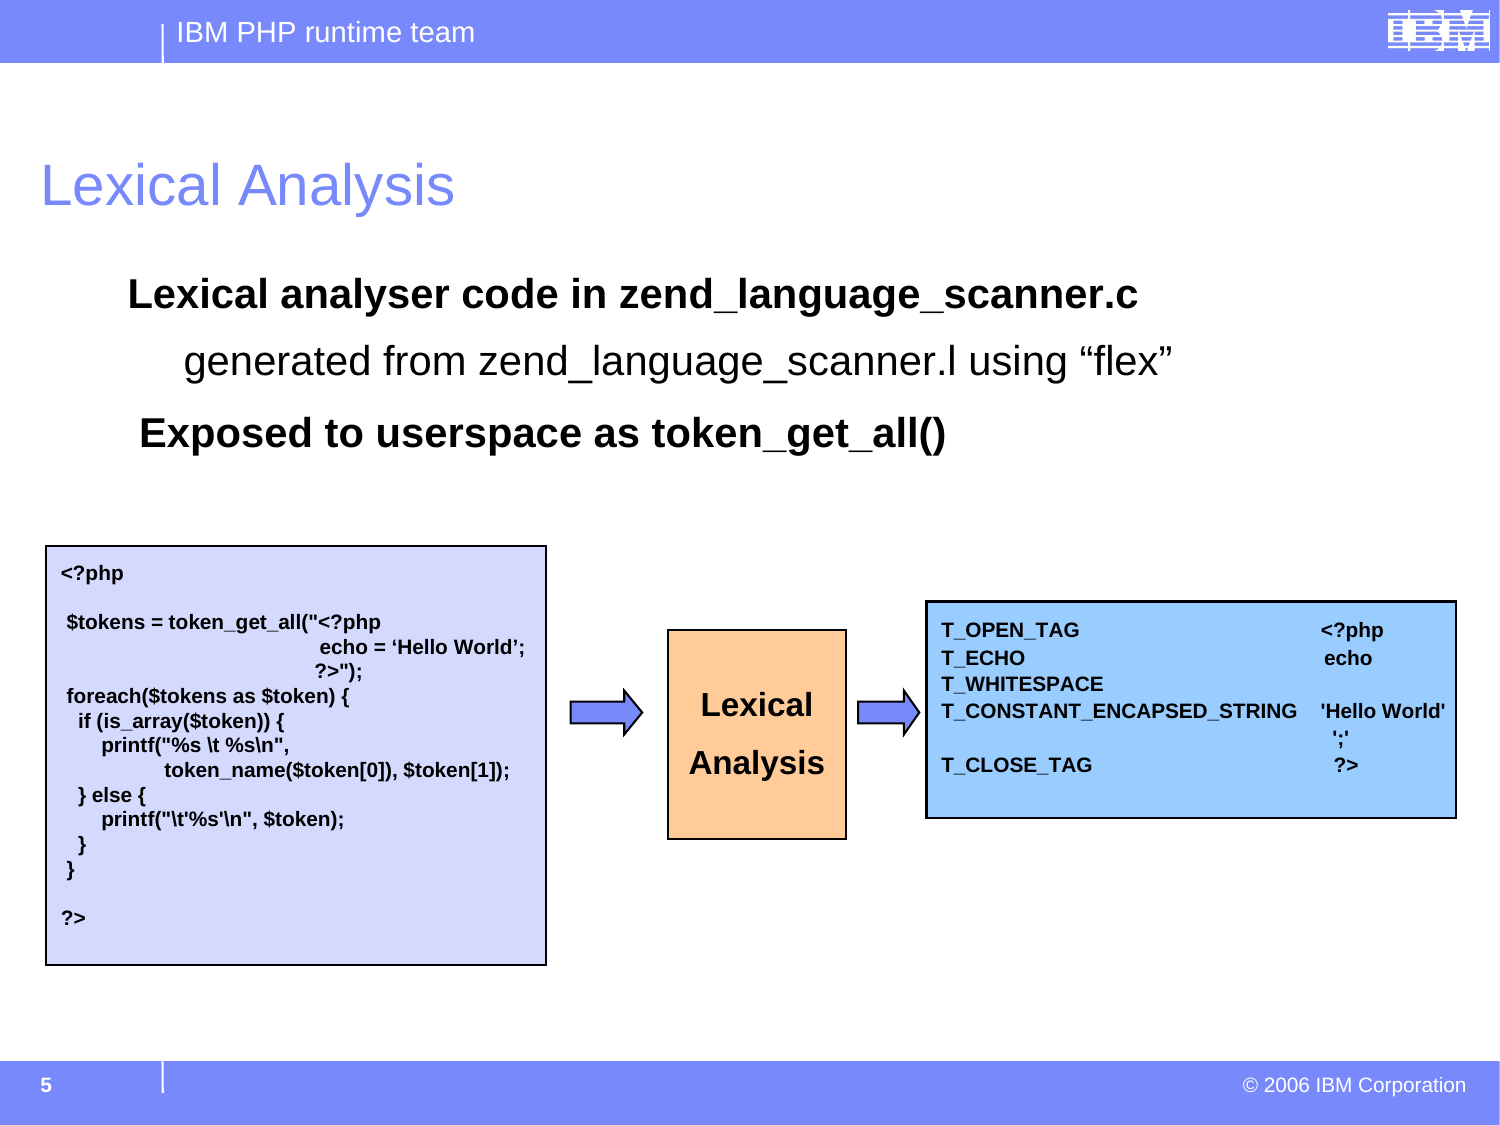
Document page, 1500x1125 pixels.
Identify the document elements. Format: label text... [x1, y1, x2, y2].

text_box T_OPEN_TAG <?php T_ECHO echo T_WHITESPACE T_CONSTANT_ENCAPSED_STRING 'Hello World' ';' T_CLOSE_TAG ?> [926, 601, 1457, 818]
text_box Lexical Analysis [667, 629, 846, 839]
title Lexical Analysis [25, 123, 1378, 225]
text_box [858, 690, 920, 735]
list Lexical analyser code in zend_language_scanner.c generated from zend_language_scanner.l using “flex” Exposed to userspace as token_get_all()‏ [112, 262, 1388, 520]
text_box [570, 690, 643, 735]
text_box <?php $tokens = token_get_all("<?php echo = ‘Hello World’; ?>"); foreach($tokens as $token) { if (is_array($token)) { printf("%s \t %s\n", token_name($token[0]), $token[1]); } else { printf("\t'%s'\n", $token); } } ?> [46, 545, 546, 965]
